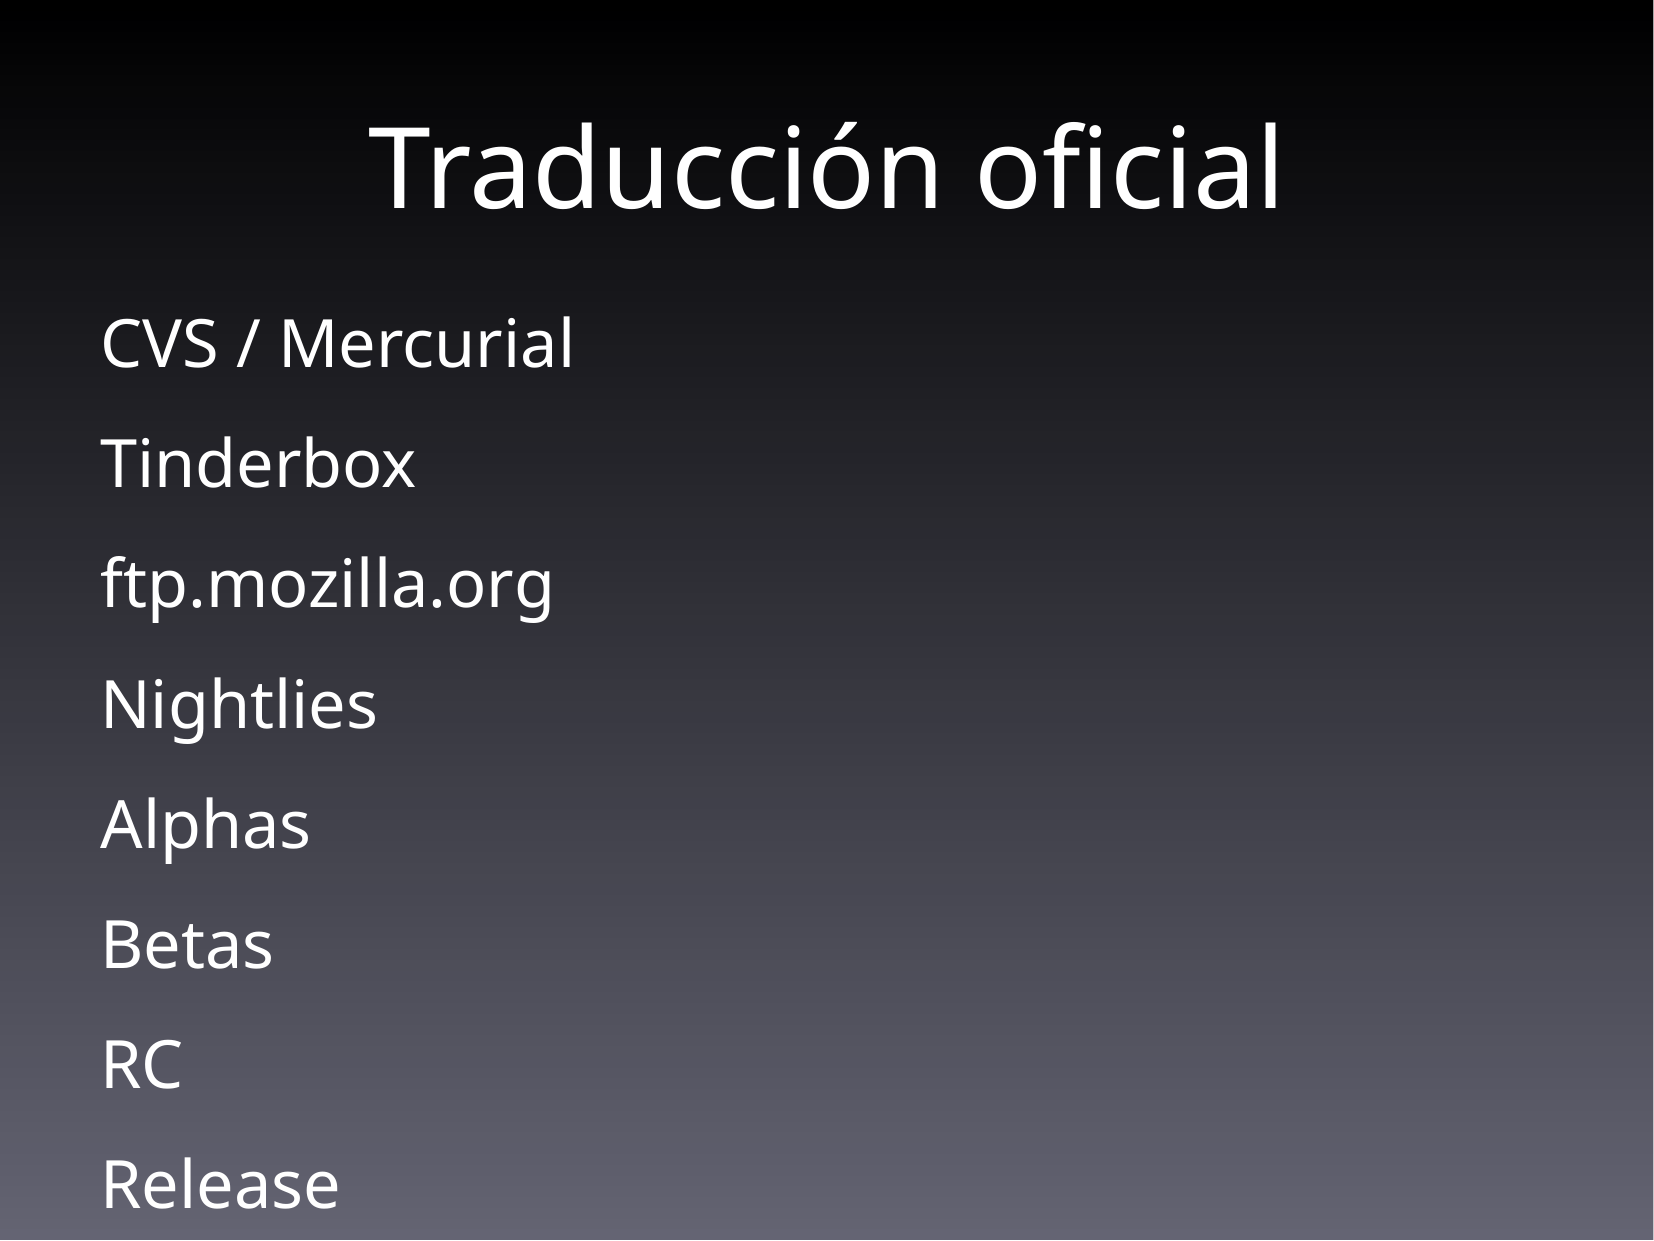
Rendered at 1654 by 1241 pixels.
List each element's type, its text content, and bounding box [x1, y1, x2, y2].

list CVS / Mercurial Tinderbox ftp.mozilla.org Nightlies Alphas Betas RC Release [82, 296, 1571, 1115]
title Traducción oficial [82, 61, 1571, 269]
